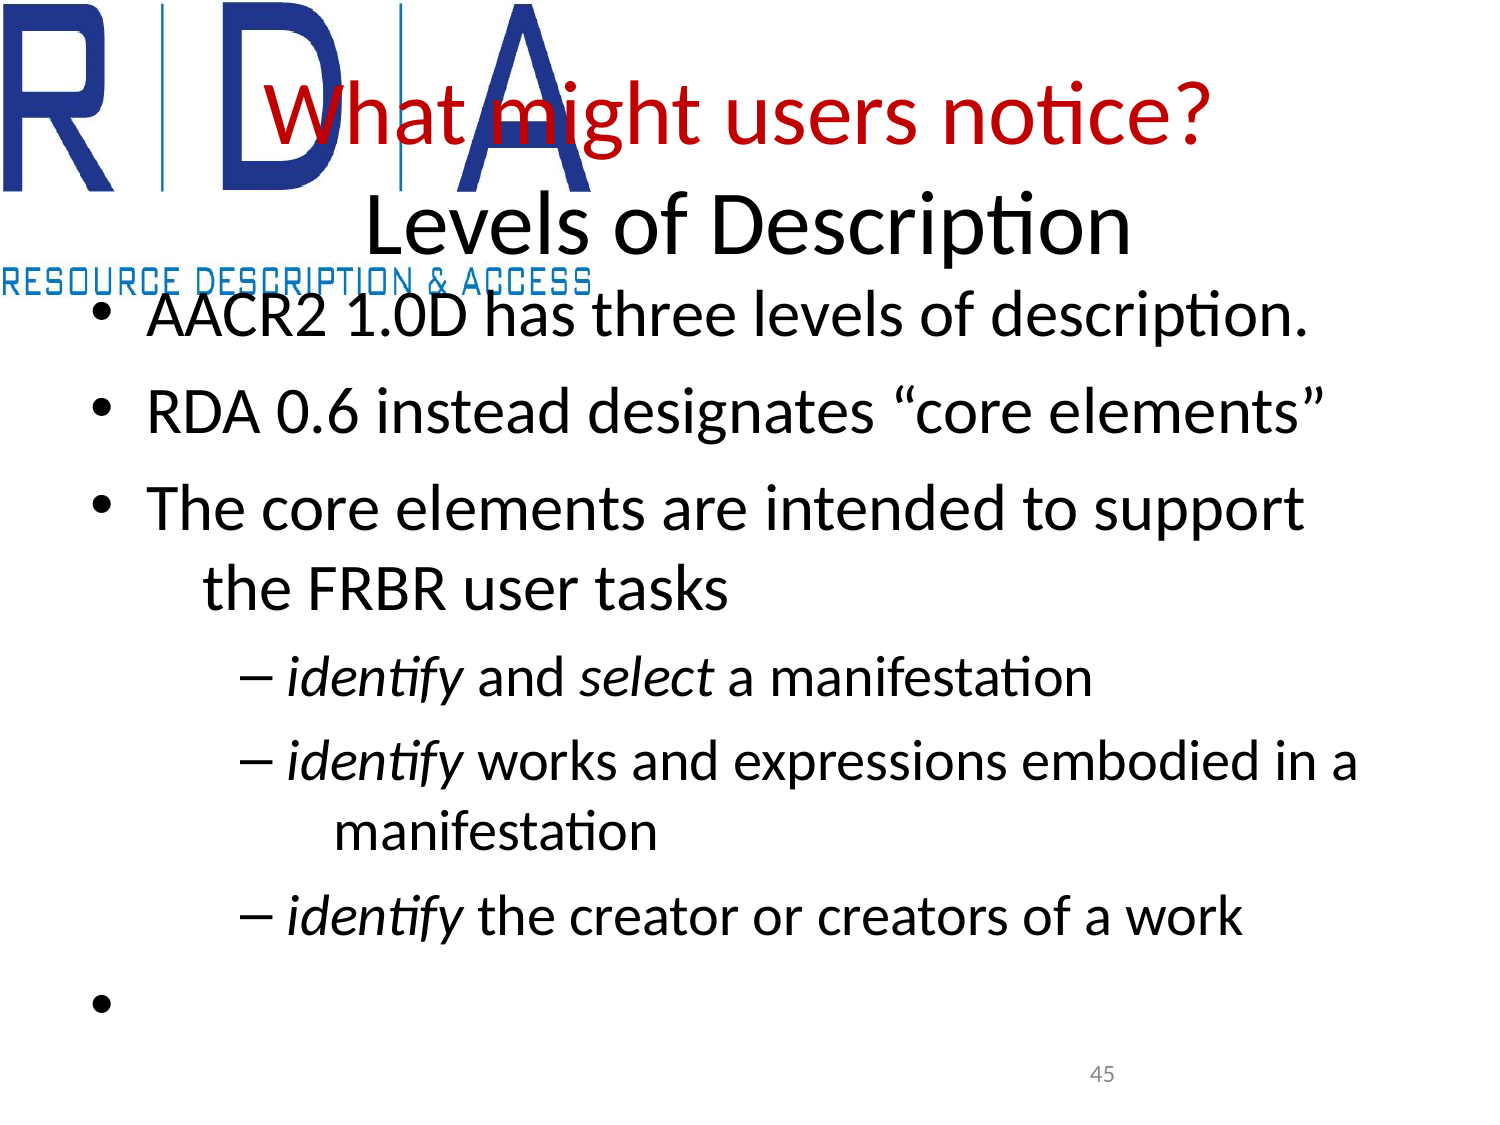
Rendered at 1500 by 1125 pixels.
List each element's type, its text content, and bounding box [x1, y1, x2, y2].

title What might users notice? Levels of Description [75, 45, 1426, 233]
list AACR2 1.0D has three levels of description. RDA 0.6 instead designates “core elements” The core elements are intended to support the FRBR user tasks identify and select a manifestation identify works and expressions embodied in a manifestation identify the creator or creators of a work [75, 262, 1426, 1005]
text_box 45 [1074, 1042, 1426, 1103]
